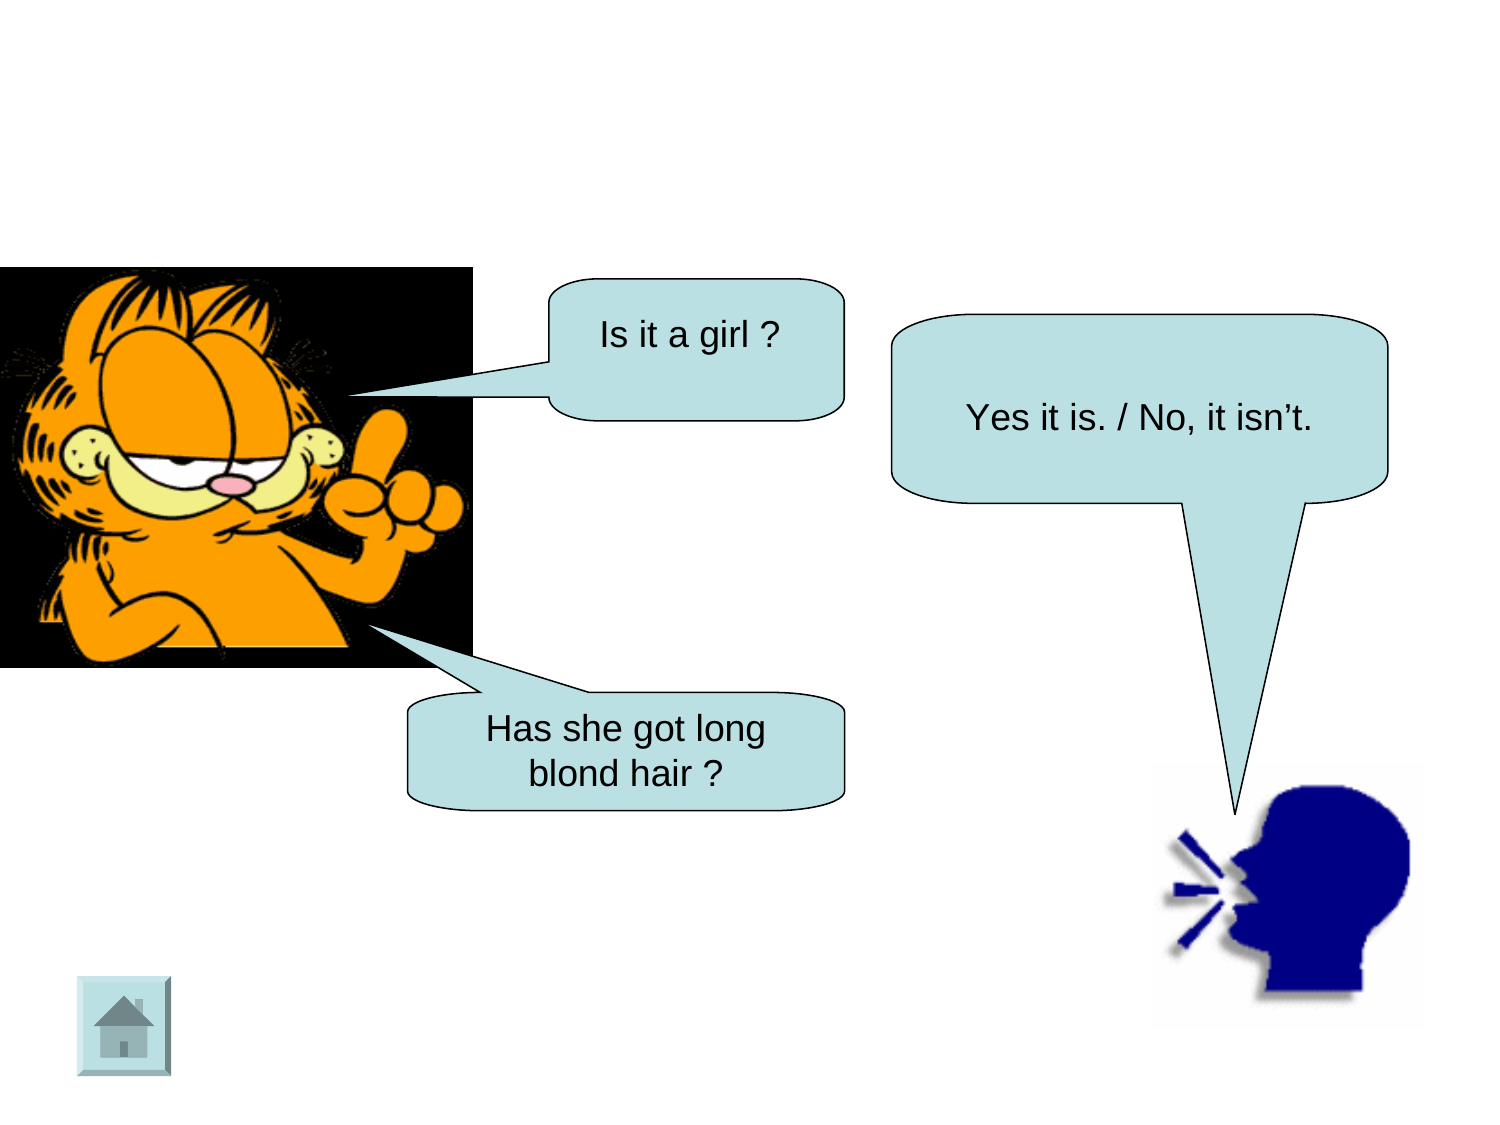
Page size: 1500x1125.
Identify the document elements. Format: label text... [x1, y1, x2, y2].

picture [0, 267, 473, 668]
text_box Is it a girl ? [584, 302, 1105, 364]
text_box Yes it is. / No, it isn’t. [950, 385, 1329, 446]
text_box Has she got long blond hair ? [360, 621, 845, 811]
picture [1151, 763, 1424, 1029]
text_box [77, 976, 172, 1077]
text_box [336, 278, 845, 421]
text_box [891, 314, 1388, 815]
